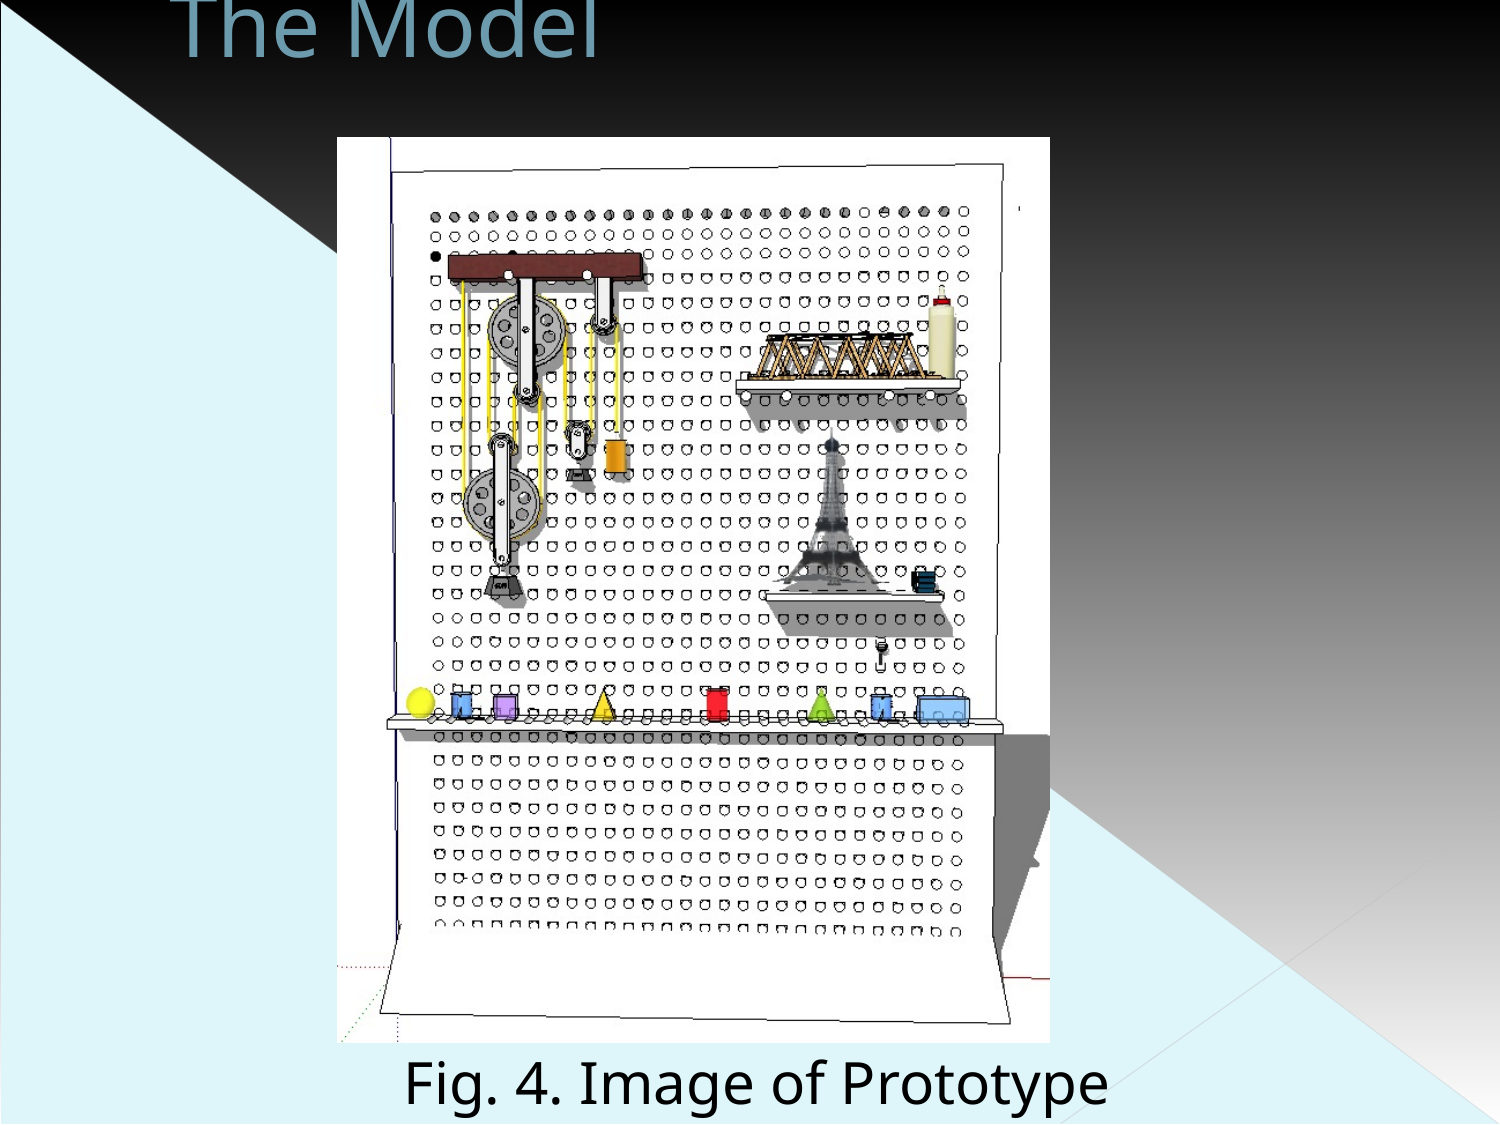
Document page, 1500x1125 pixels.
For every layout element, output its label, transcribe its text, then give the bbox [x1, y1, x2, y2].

picture [337, 137, 1050, 1043]
text_box Fig. 4. Image of Prototype [389, 1039, 1125, 1124]
title The Model [75, 0, 1425, 192]
